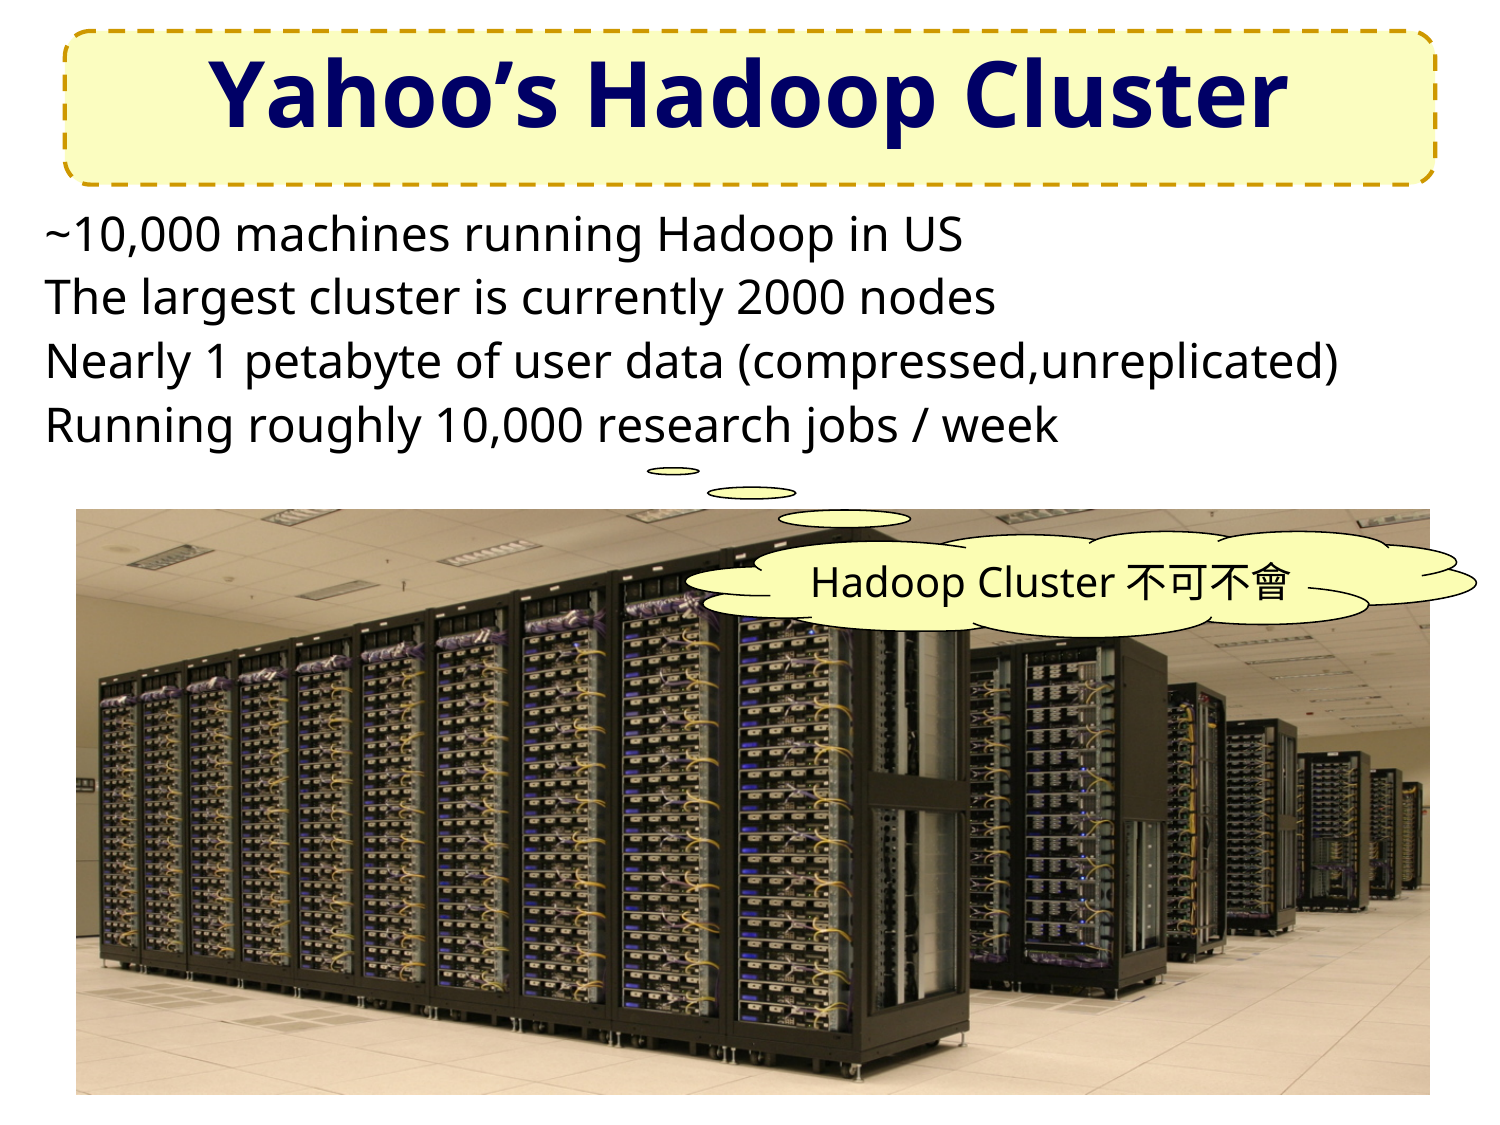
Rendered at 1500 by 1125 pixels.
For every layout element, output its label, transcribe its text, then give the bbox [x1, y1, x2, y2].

title Yahoo’s Hadoop Cluster [41, 13, 1459, 163]
picture [76, 509, 1430, 1095]
text_box Hadoop Cluster不可不會 [685, 531, 1477, 638]
text_box Hadoop Cluster不可不會 [778, 510, 911, 528]
text_box Hadoop Cluster不可不會 [707, 487, 796, 499]
text_box Hadoop Cluster不可不會 [647, 467, 699, 475]
text_box ~10,000 machines running Hadoop in US The largest cluster is currently 2000 nodes Nearly 1 petabyte of user data (compressed,unreplicated) Running roughly 10,000 research jobs / week [29, 202, 1477, 474]
